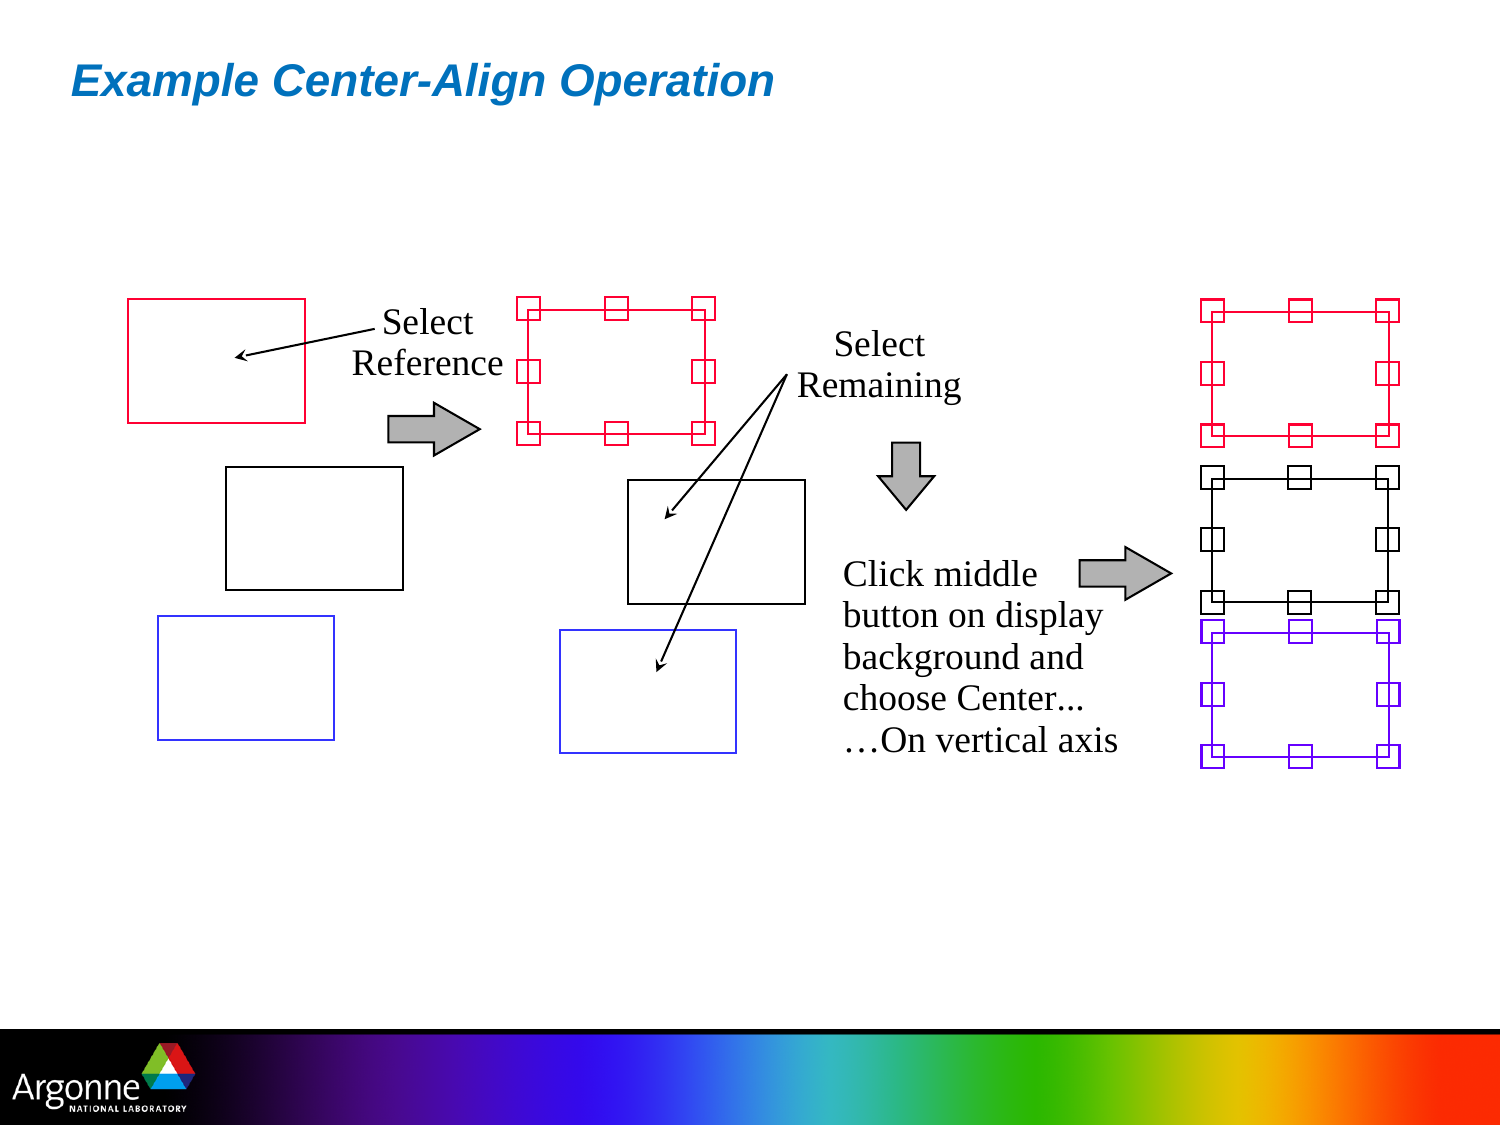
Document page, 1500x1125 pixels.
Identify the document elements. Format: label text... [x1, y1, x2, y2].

picture [0, 1029, 1500, 1125]
text_box [1134, 552, 1172, 595]
text_box [878, 442, 935, 510]
text_box [388, 402, 480, 456]
text_box Select Reference [336, 293, 520, 392]
text_box Click middle button on display background and choose Center... …On vertical axis [827, 545, 1134, 768]
title Example Center-Align Operation [55, 40, 1361, 125]
text_box Select Remaining [781, 315, 978, 414]
